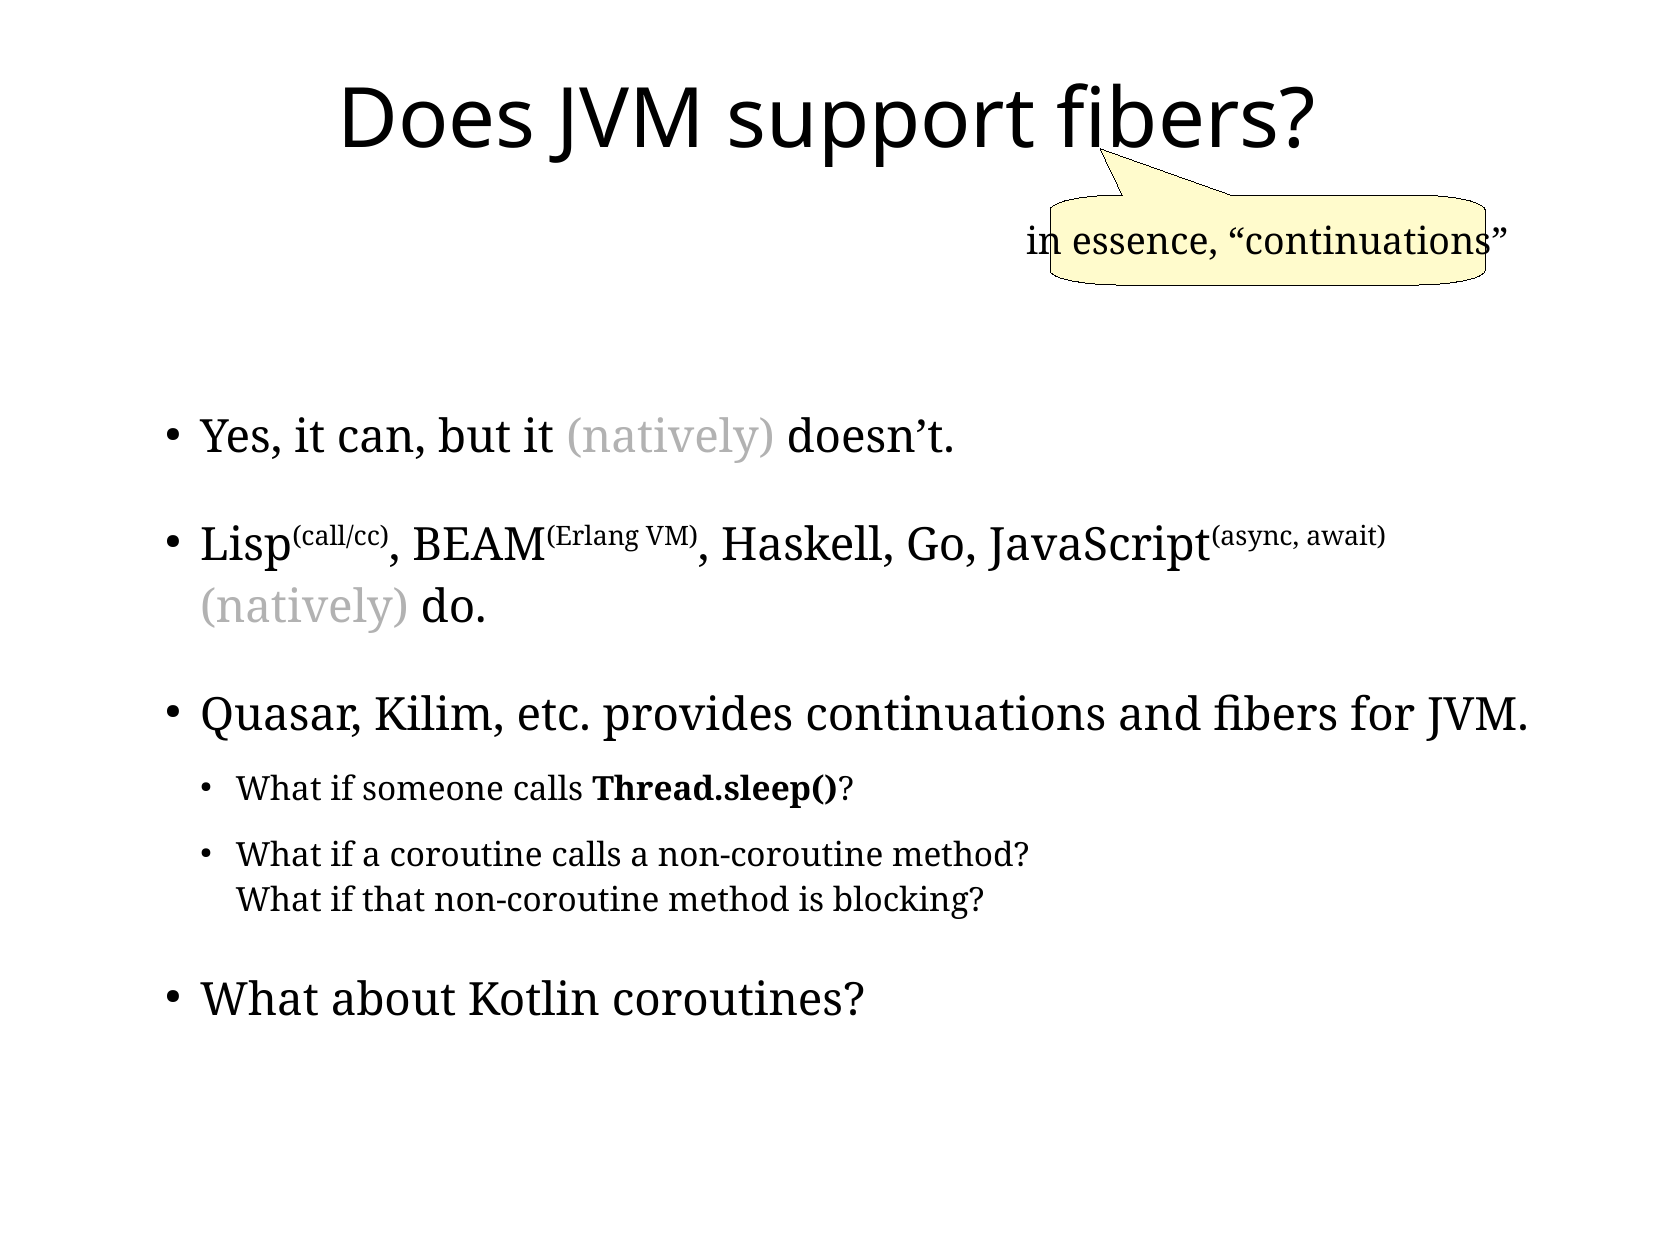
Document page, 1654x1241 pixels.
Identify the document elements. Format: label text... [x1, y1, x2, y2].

text_box in essence, “continuations” [1050, 148, 1486, 286]
text_box Yes, it can, but it (natively) doesn’t. Lisp(call/cc), BEAM(Erlang VM), Haskell, Go, JavaScript(async, await) (natively) do. Quasar, Kilim, etc. provides continuations and fibers for JVM. What if someone calls Thread.sleep()? What if a coroutine calls a non-coroutine method? What if that non-coroutine method is blocking? What about Kotlin coroutines? [150, 396, 1564, 978]
title Does JVM support fibers? [82, 49, 1571, 181]
